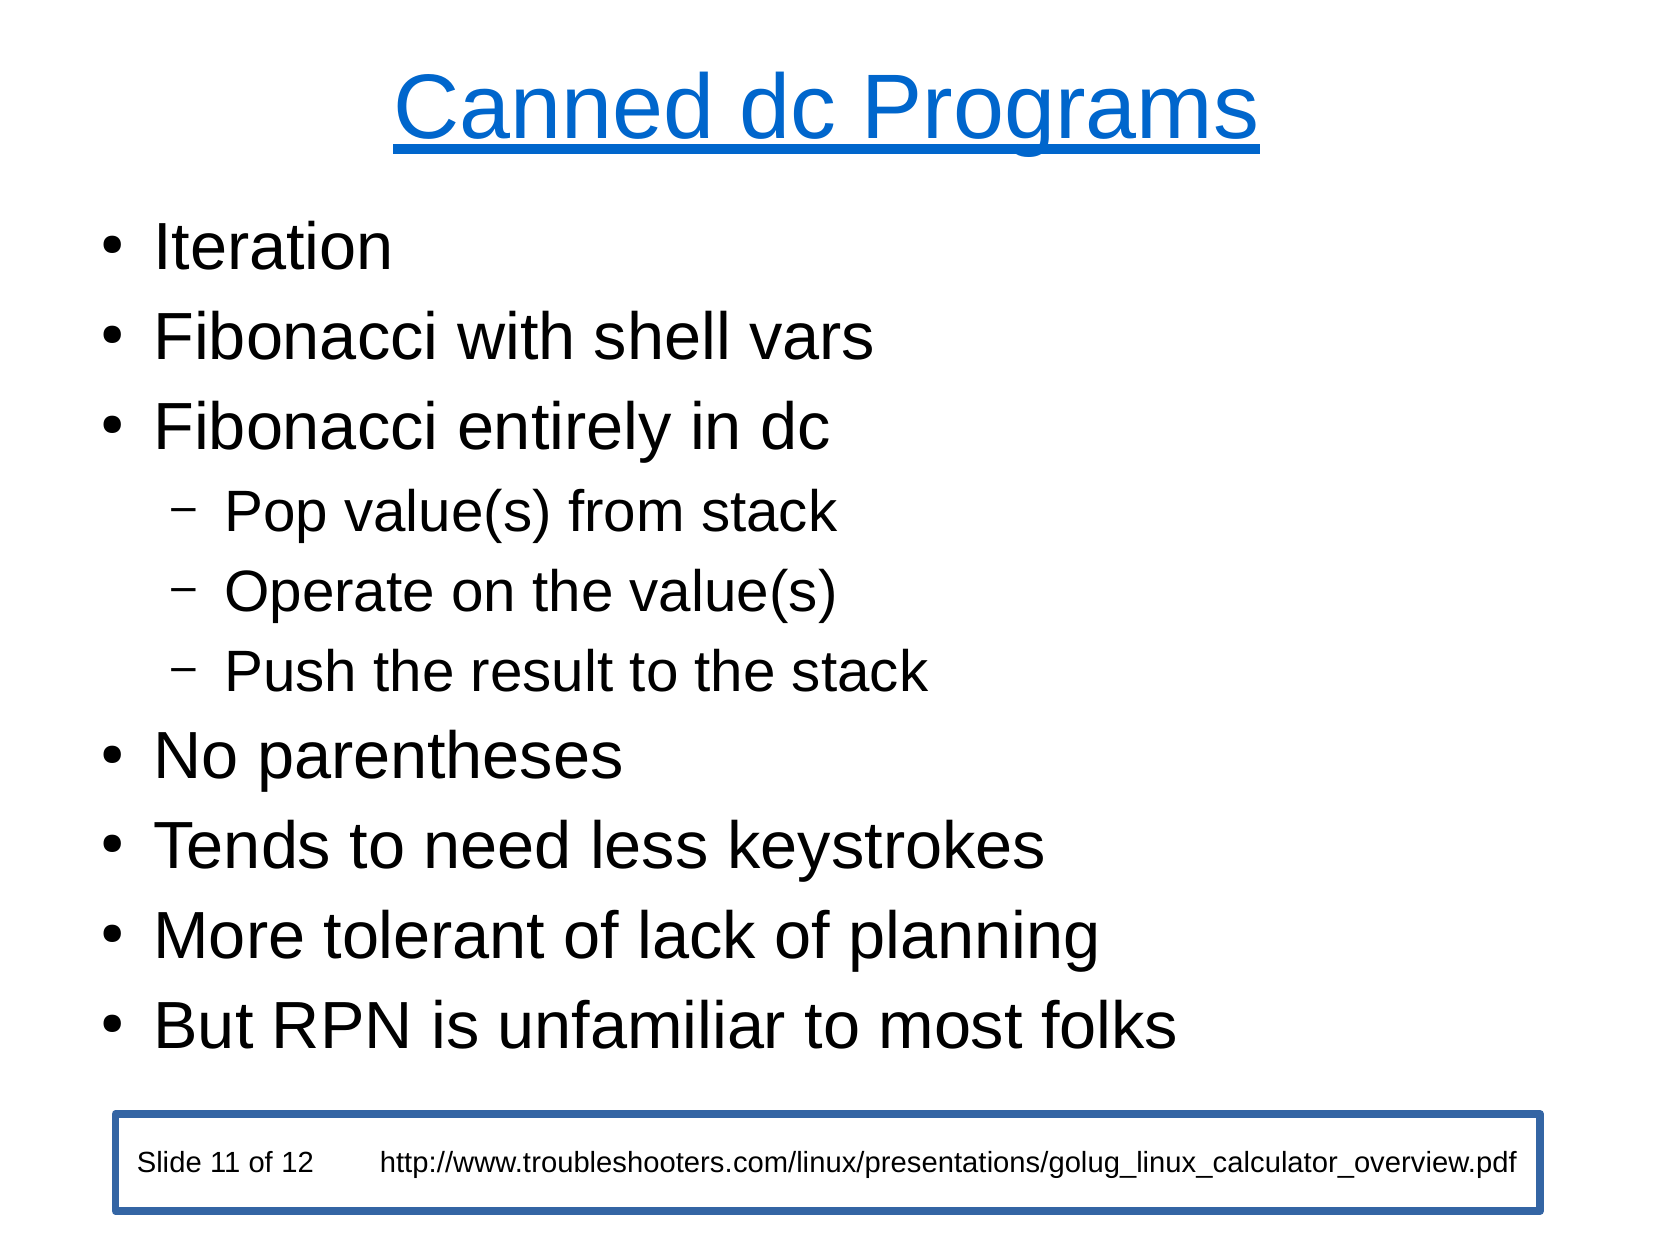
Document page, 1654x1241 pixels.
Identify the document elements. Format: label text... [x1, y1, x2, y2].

text_box Slide <number> of 12 http://www.troubleshooters.com/linux/presentations/golug_linux_calculator_overview.pdf [115, 1113, 1541, 1212]
title Canned dc Programs [82, 49, 1571, 166]
list Iteration Fibonacci with shell vars Fibonacci entirely in dc Pop value(s) from stack Operate on the value(s) Push the result to the stack No parentheses Tends to need less keystrokes More tolerant of lack of planning But RPN is unfamiliar to most folks [82, 209, 1571, 1216]
